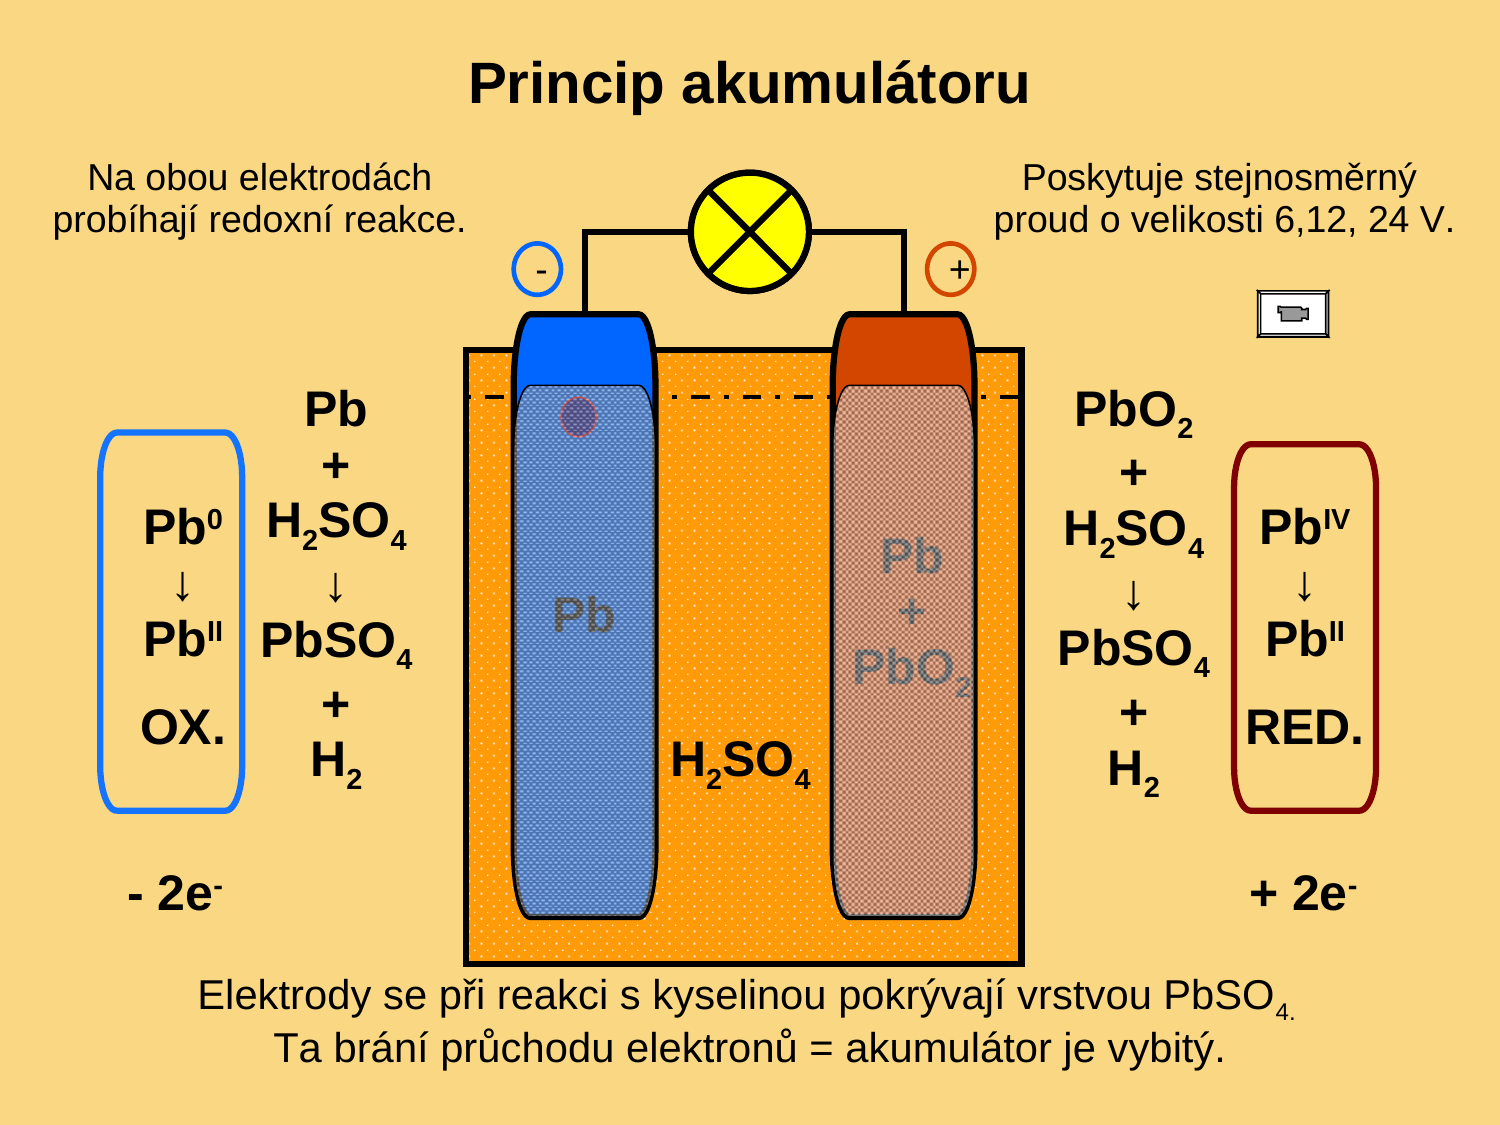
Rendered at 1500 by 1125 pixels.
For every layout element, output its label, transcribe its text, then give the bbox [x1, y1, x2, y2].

text_box + [927, 243, 975, 295]
text_box Na obou elektrodách probíhají redoxní reakce. [29, 148, 491, 249]
text_box Pb + H2SO4 ↓ PbSO4 + H2 [242, 373, 431, 804]
text_box [690, 172, 809, 291]
text_box - 2e- [112, 857, 243, 929]
text_box Pb0 ↓ PbII OX. [112, 491, 239, 763]
text_box Pb0 ↓ PbII OX. [246, 491, 254, 763]
text_box Elektrody se při reakci s kyselinou pokrývají vrstvou PbSO4. Ta brání průchodu elektronů = akumulátor je vybitý. [0, 964, 1500, 1080]
text_box [466, 350, 1022, 964]
text_box H2SO4 [656, 723, 832, 803]
text_box - [513, 243, 561, 295]
text_box [1259, 290, 1329, 337]
text_box PbIV ↓ PbII RED. [1238, 491, 1372, 763]
text_box PbIV ↓ PbII RED. [1222, 491, 1230, 763]
text_box Poskytuje stejnosměrný proud o velikosti 6,12, 24 V. [950, 148, 1489, 249]
text_box Pb [513, 314, 656, 436]
text_box PbO2 + H2SO4 ↓ PbSO4 + H2 [1033, 373, 1235, 812]
text_box Pb + PbO2 [832, 314, 975, 436]
text_box PbIV ↓ PbII RED. [1380, 491, 1388, 763]
text_box Princip akumulátoru [206, 42, 1294, 124]
text_box + 2e- [1234, 857, 1400, 929]
